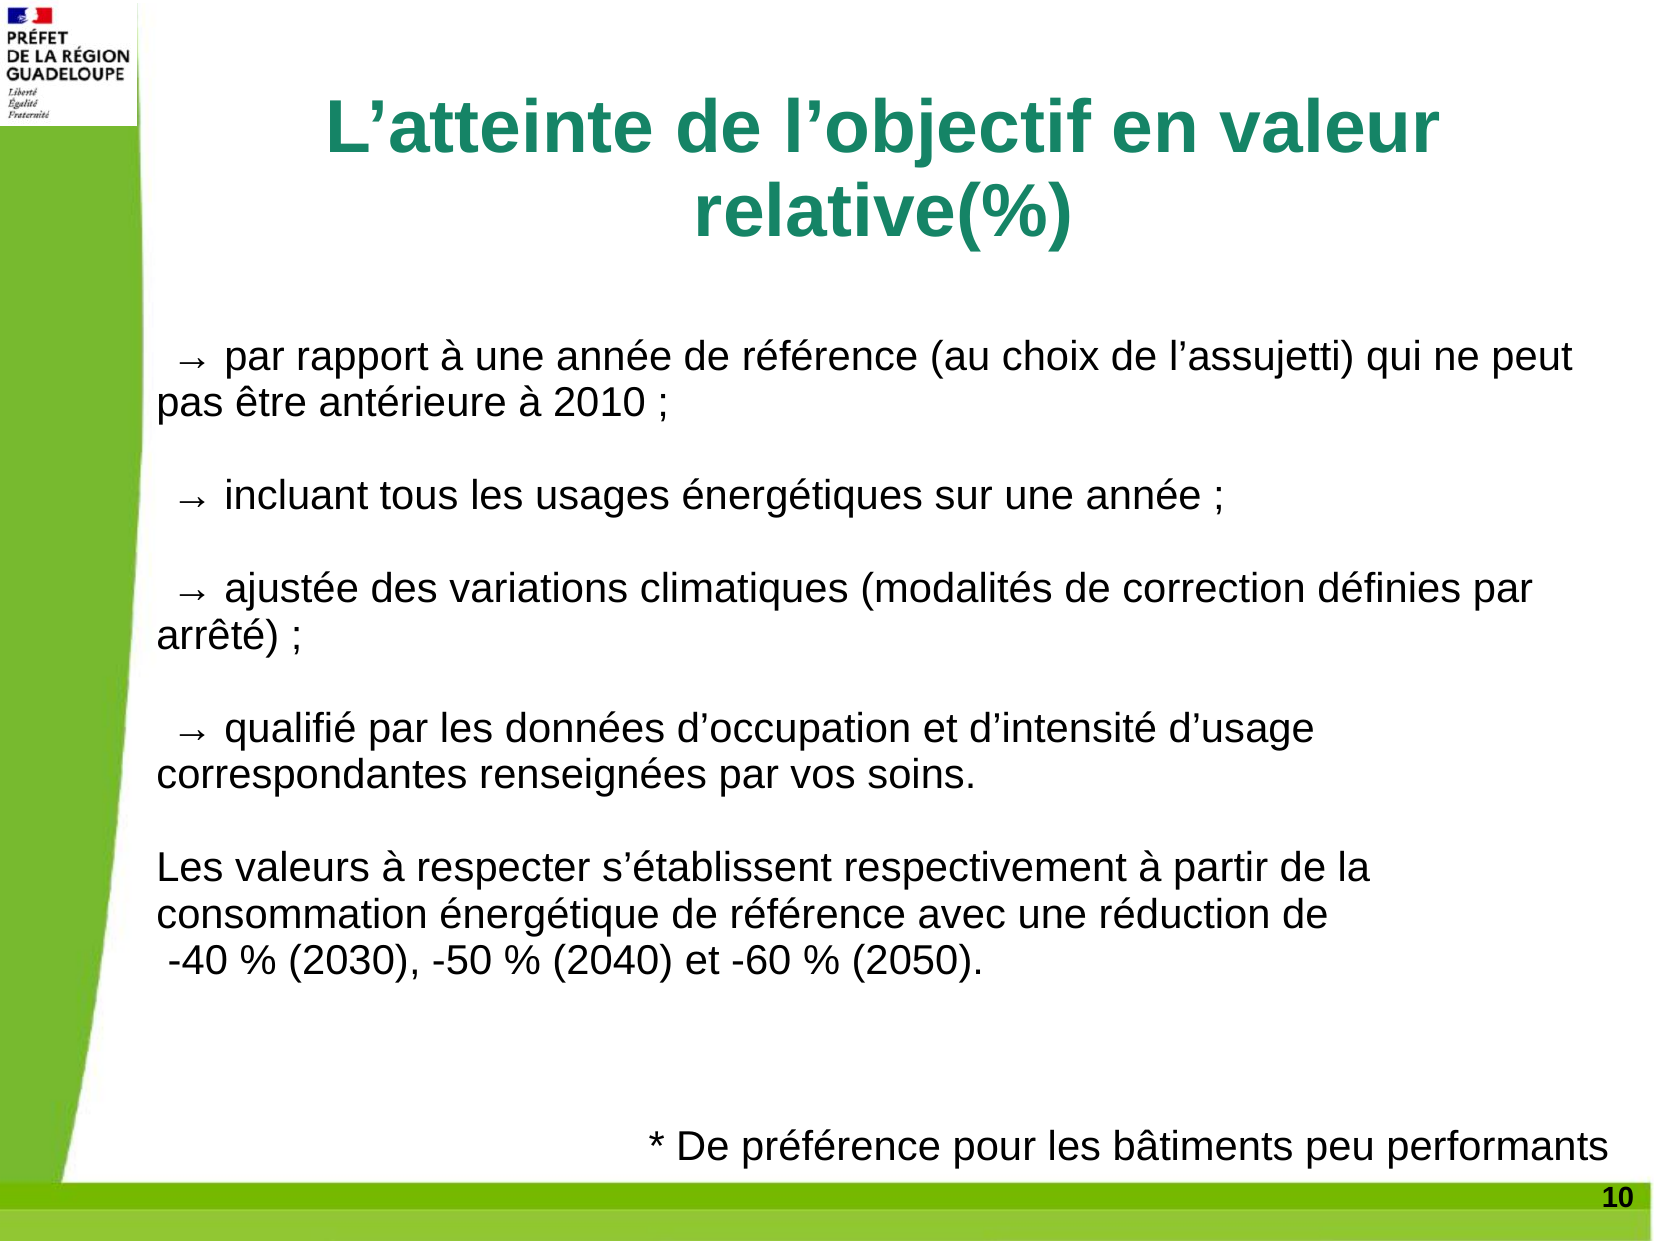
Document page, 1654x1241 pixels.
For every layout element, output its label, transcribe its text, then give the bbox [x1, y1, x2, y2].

subtitle → par rapport à une année de référence (au choix de l’assujetti) qui ne peut pas être antérieure à 2010 ; → incluant tous les usages énergétiques sur une année ; → ajustée des variations climatiques (modalités de correction définies par arrêté) ; → qualifié par les données d’occupation et d’intensité d’usage correspondantes renseignées par vos soins. Les valeurs à respecter s’établissent respectivement à partir de la consommation énergétique de référence avec une réduction de -40 % (2030), -50 % (2040) et -60 % (2050). * De préférence pour les bâtiments peu performants [156, 286, 1610, 1170]
title L’atteinte de l’objectif en valeur relative(%) [147, 59, 1620, 278]
picture [0, 0, 1654, 1241]
